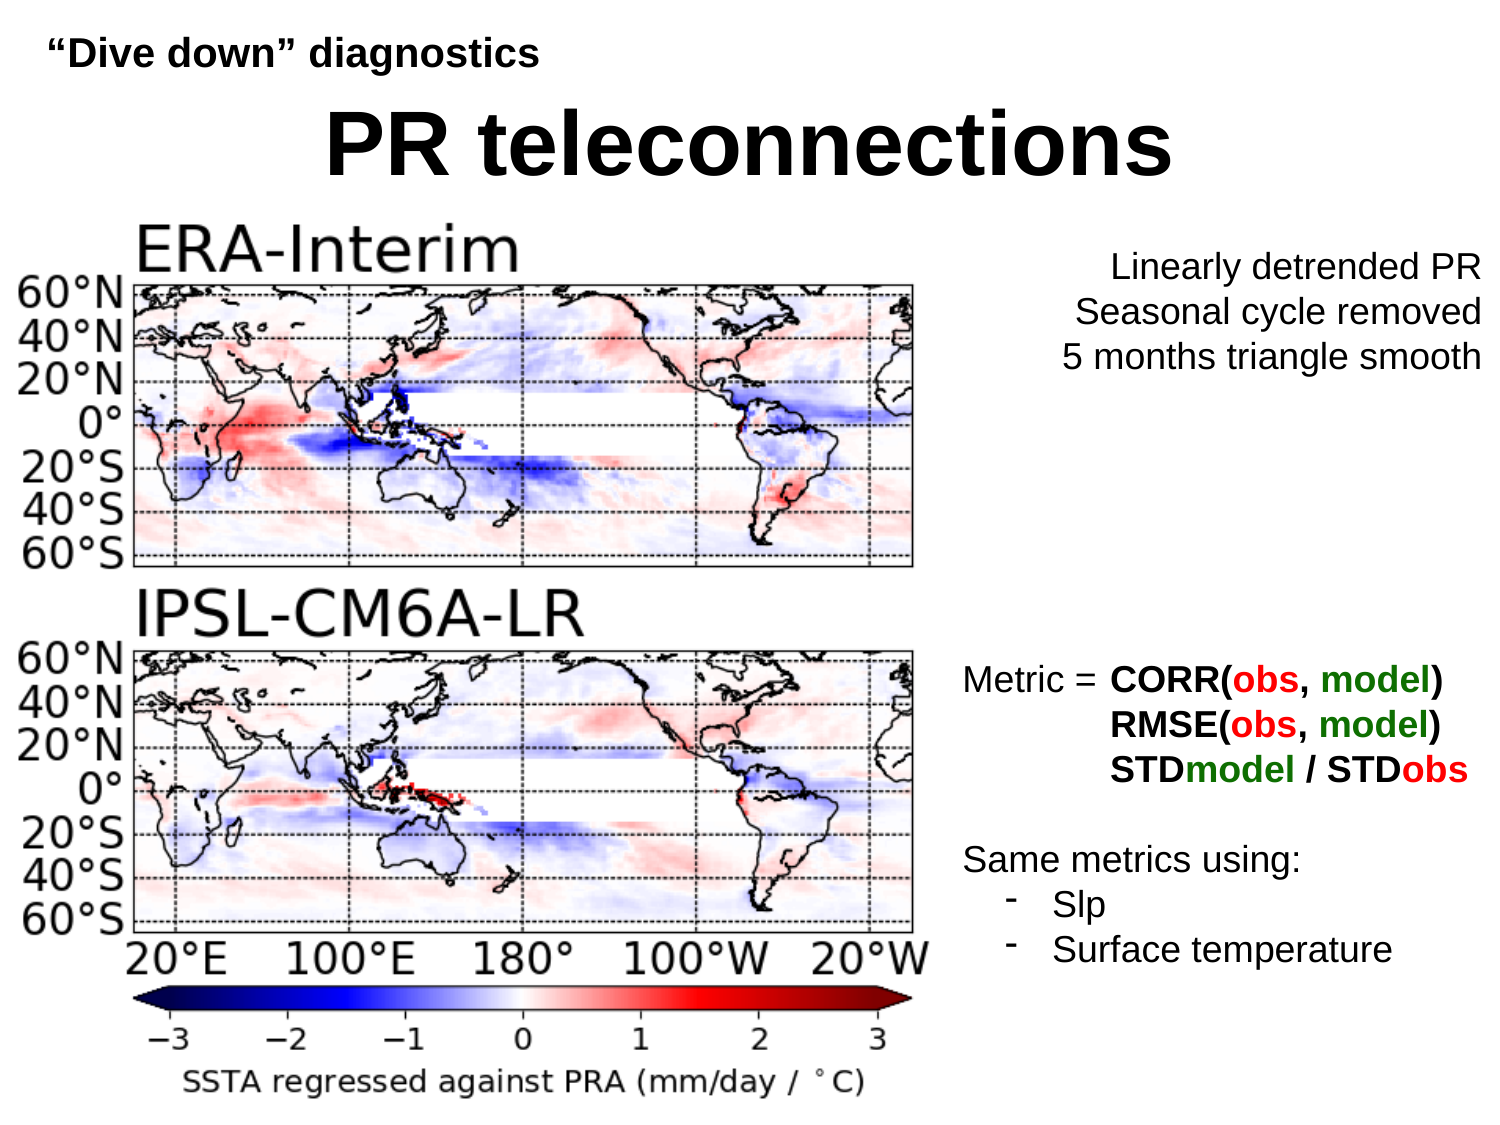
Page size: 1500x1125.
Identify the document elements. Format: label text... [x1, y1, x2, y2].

text_box “Dive down” diagnostics [31, 18, 556, 84]
picture [0, 206, 945, 1116]
title PR teleconnections [75, 45, 1425, 233]
text_box Linearly detrended PR Seasonal cycle removed 5 months triangle smooth [988, 236, 1500, 384]
text_box Metric = CORR(obs, model) RMSE(obs, model) STDmodel / STDobs Same metrics using: Slp Surface temperature [945, 649, 1500, 977]
